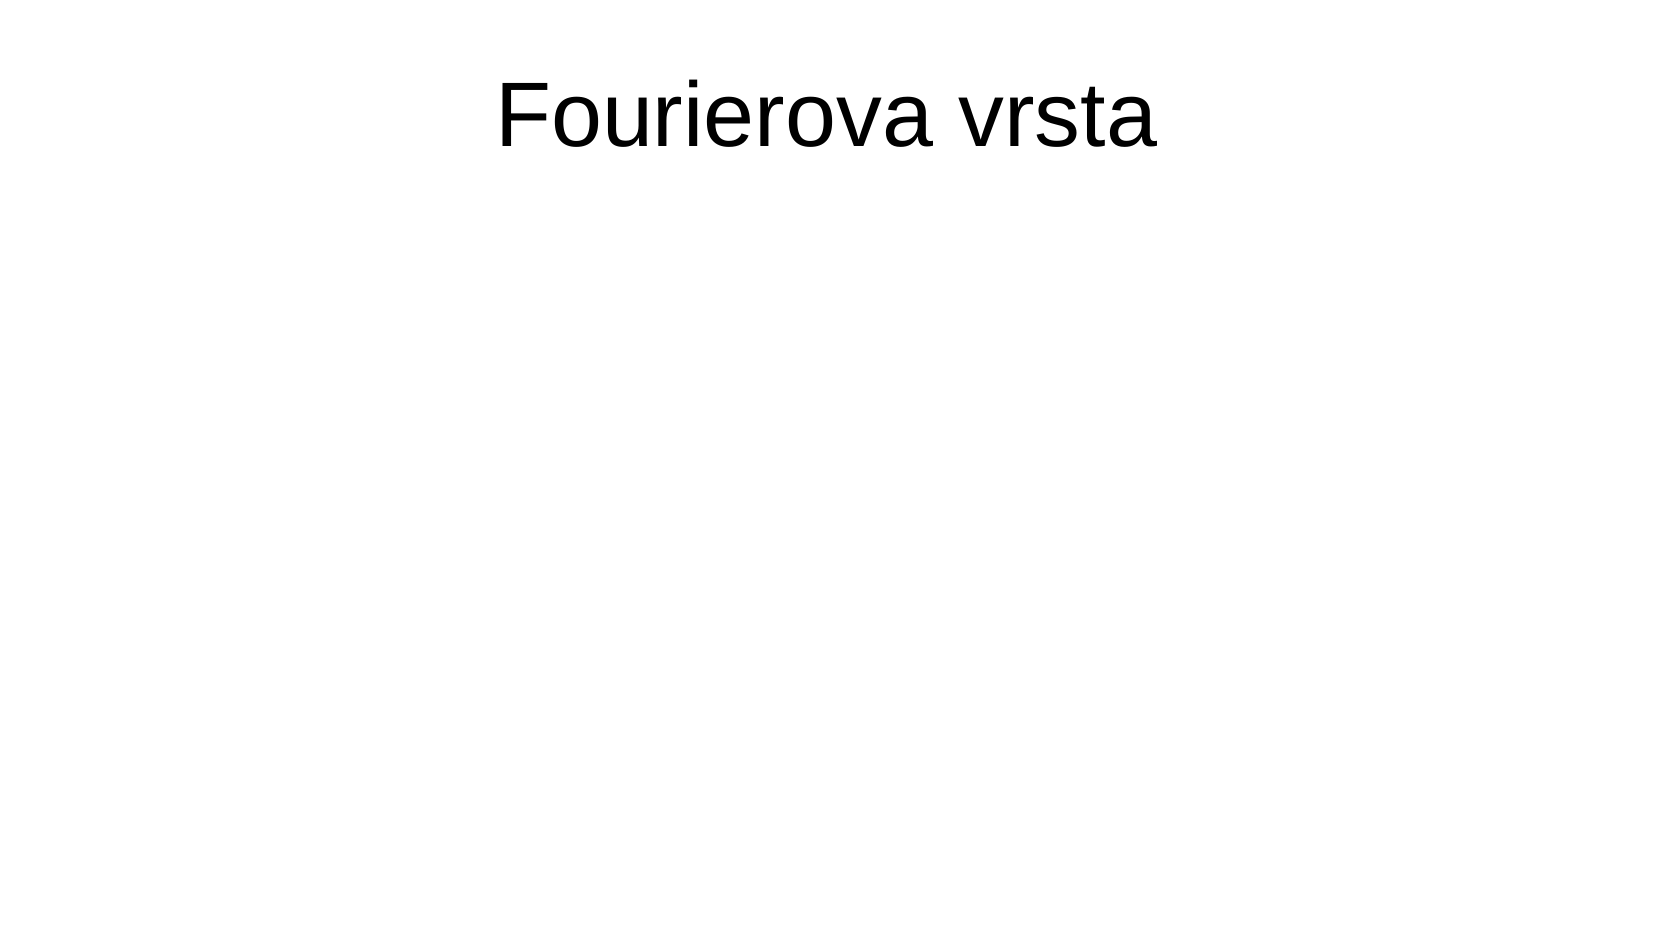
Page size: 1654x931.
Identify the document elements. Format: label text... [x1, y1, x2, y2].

title Fourierova vrsta [82, 37, 1571, 193]
